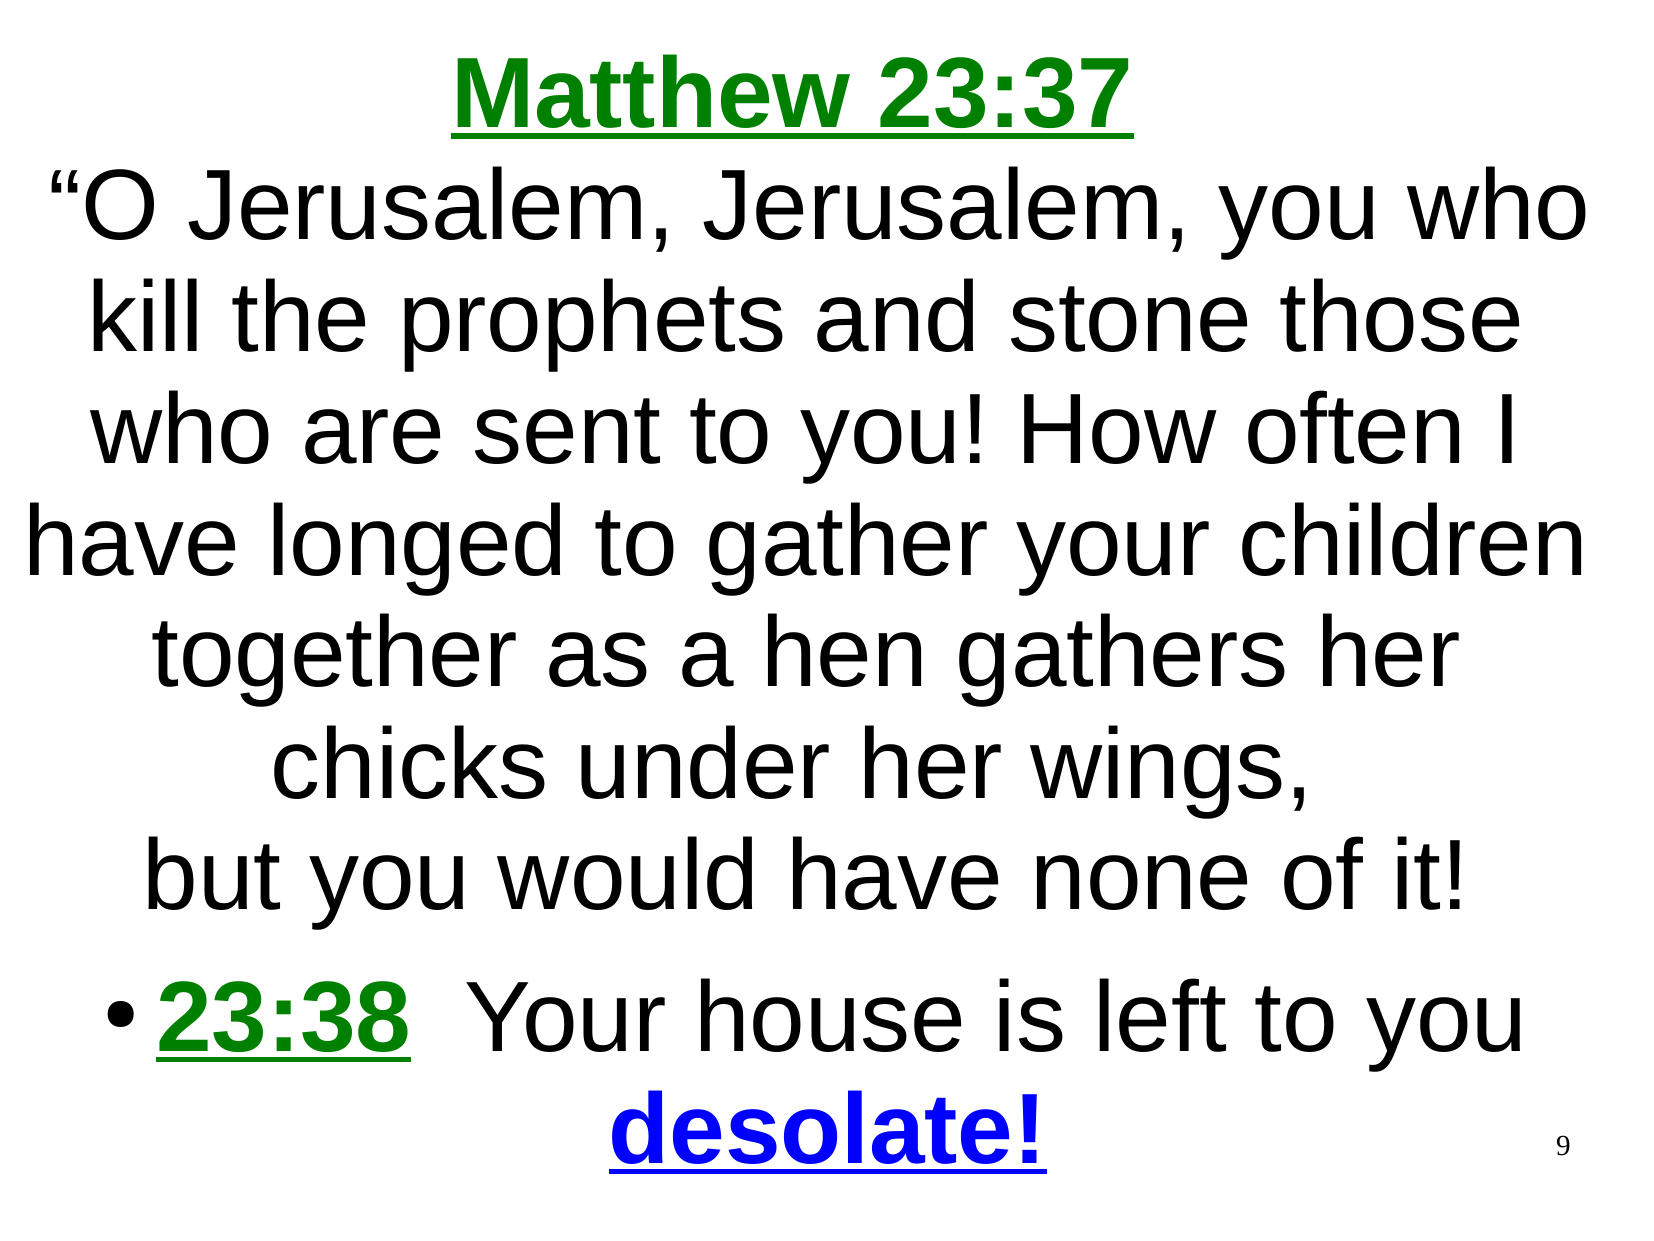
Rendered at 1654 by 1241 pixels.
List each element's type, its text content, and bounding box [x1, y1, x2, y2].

list Matthew 23:37 “O Jerusalem, Jerusalem, you who kill the prophets and stone those who are sent to you! How often I have longed to gather your children together as a hen gathers her chicks under her wings, but you would have none of it! 23:38 Your house is left to you desolate! [0, 37, 1613, 1201]
